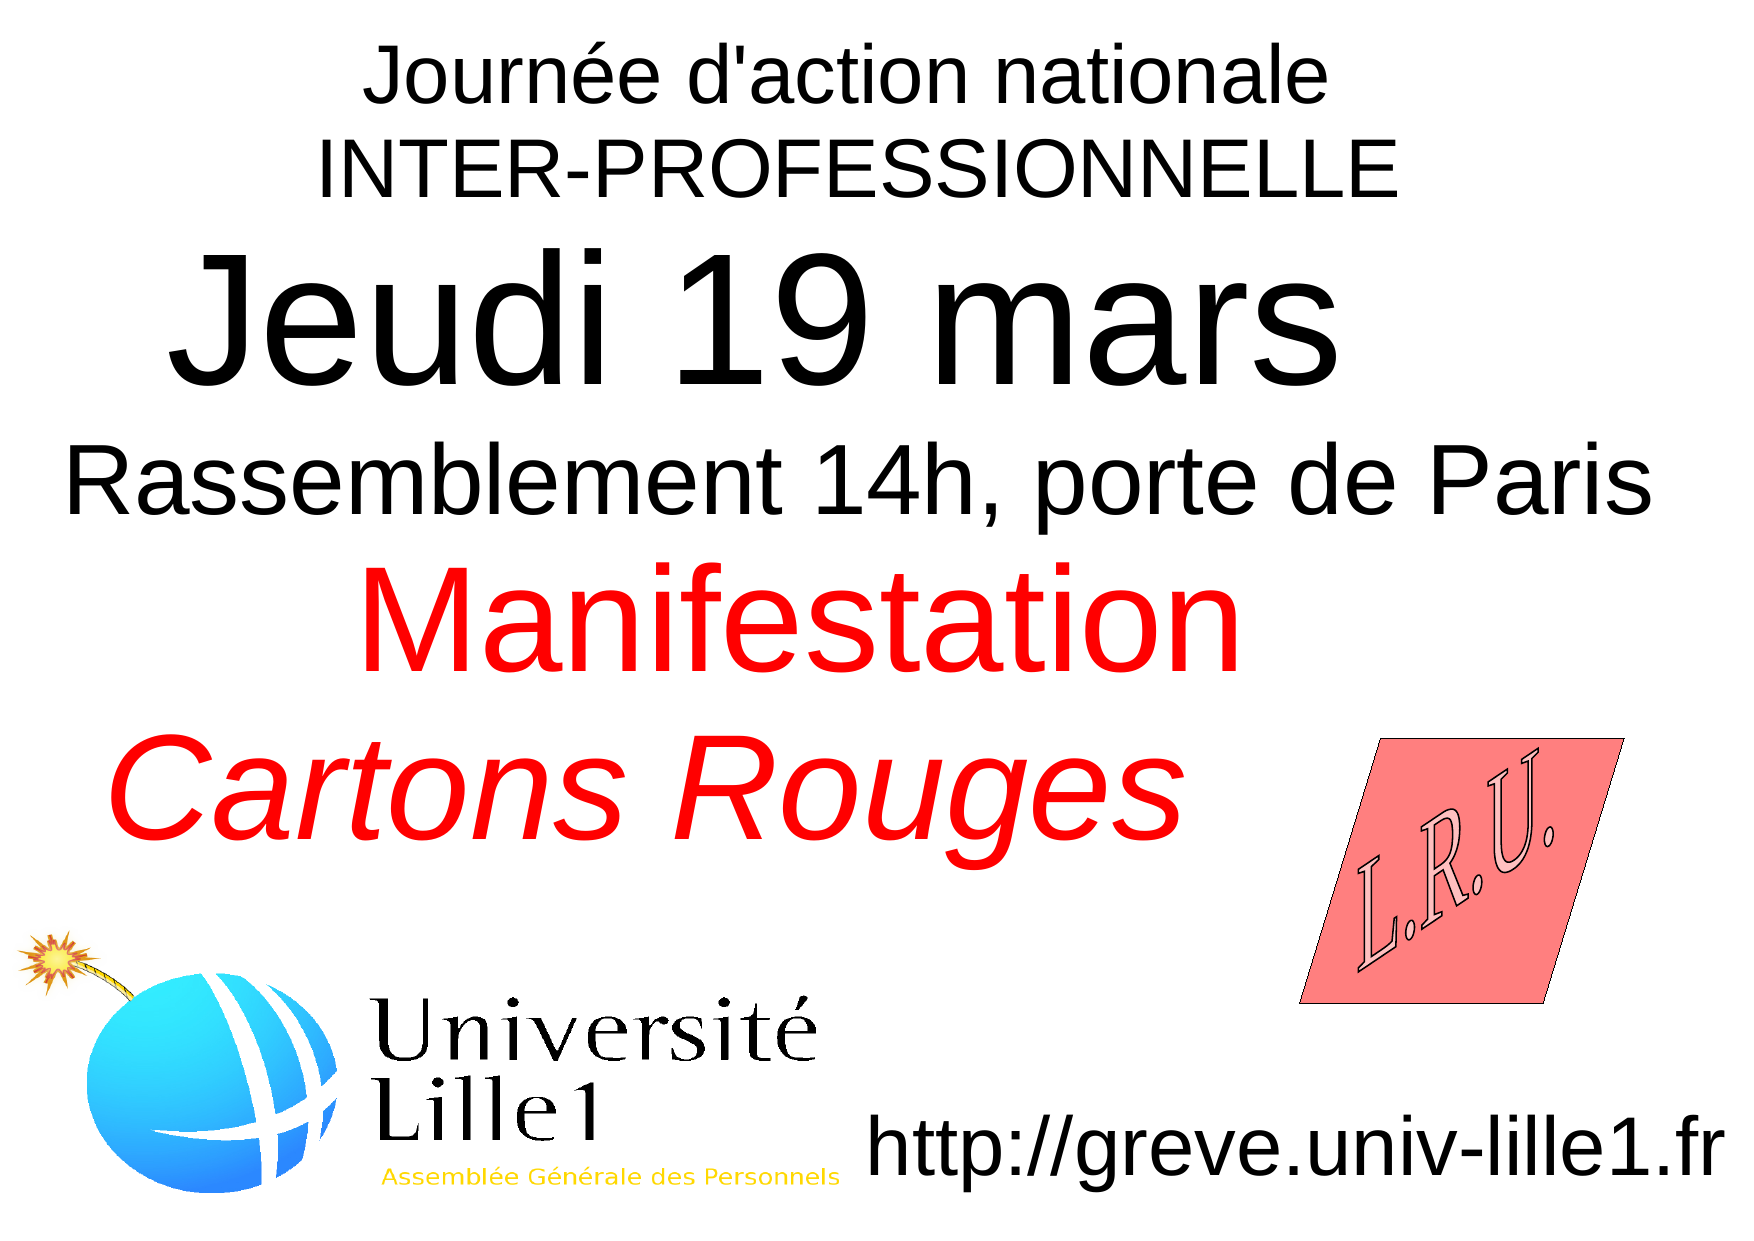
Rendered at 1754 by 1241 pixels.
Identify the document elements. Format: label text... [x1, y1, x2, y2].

text_box [1299, 738, 1625, 1004]
text_box L.R.U. [1421, 809, 1469, 930]
text_box L.R.U. [1488, 748, 1539, 873]
picture [11, 926, 839, 1193]
text_box L.R.U. [1473, 875, 1482, 895]
text_box http://greve.univ-lille1.fr [850, 1092, 1743, 1227]
text_box Journée d'action nationale INTER-PROFESSIONNELLE Jeudi 19 mars Rassemblement 14h, porte de Paris Manifestation Cartons Rouges [47, 21, 1684, 879]
text_box L.R.U. [1544, 827, 1554, 847]
text_box L.R.U. [1358, 855, 1397, 972]
text_box L.R.U. [1405, 920, 1415, 940]
